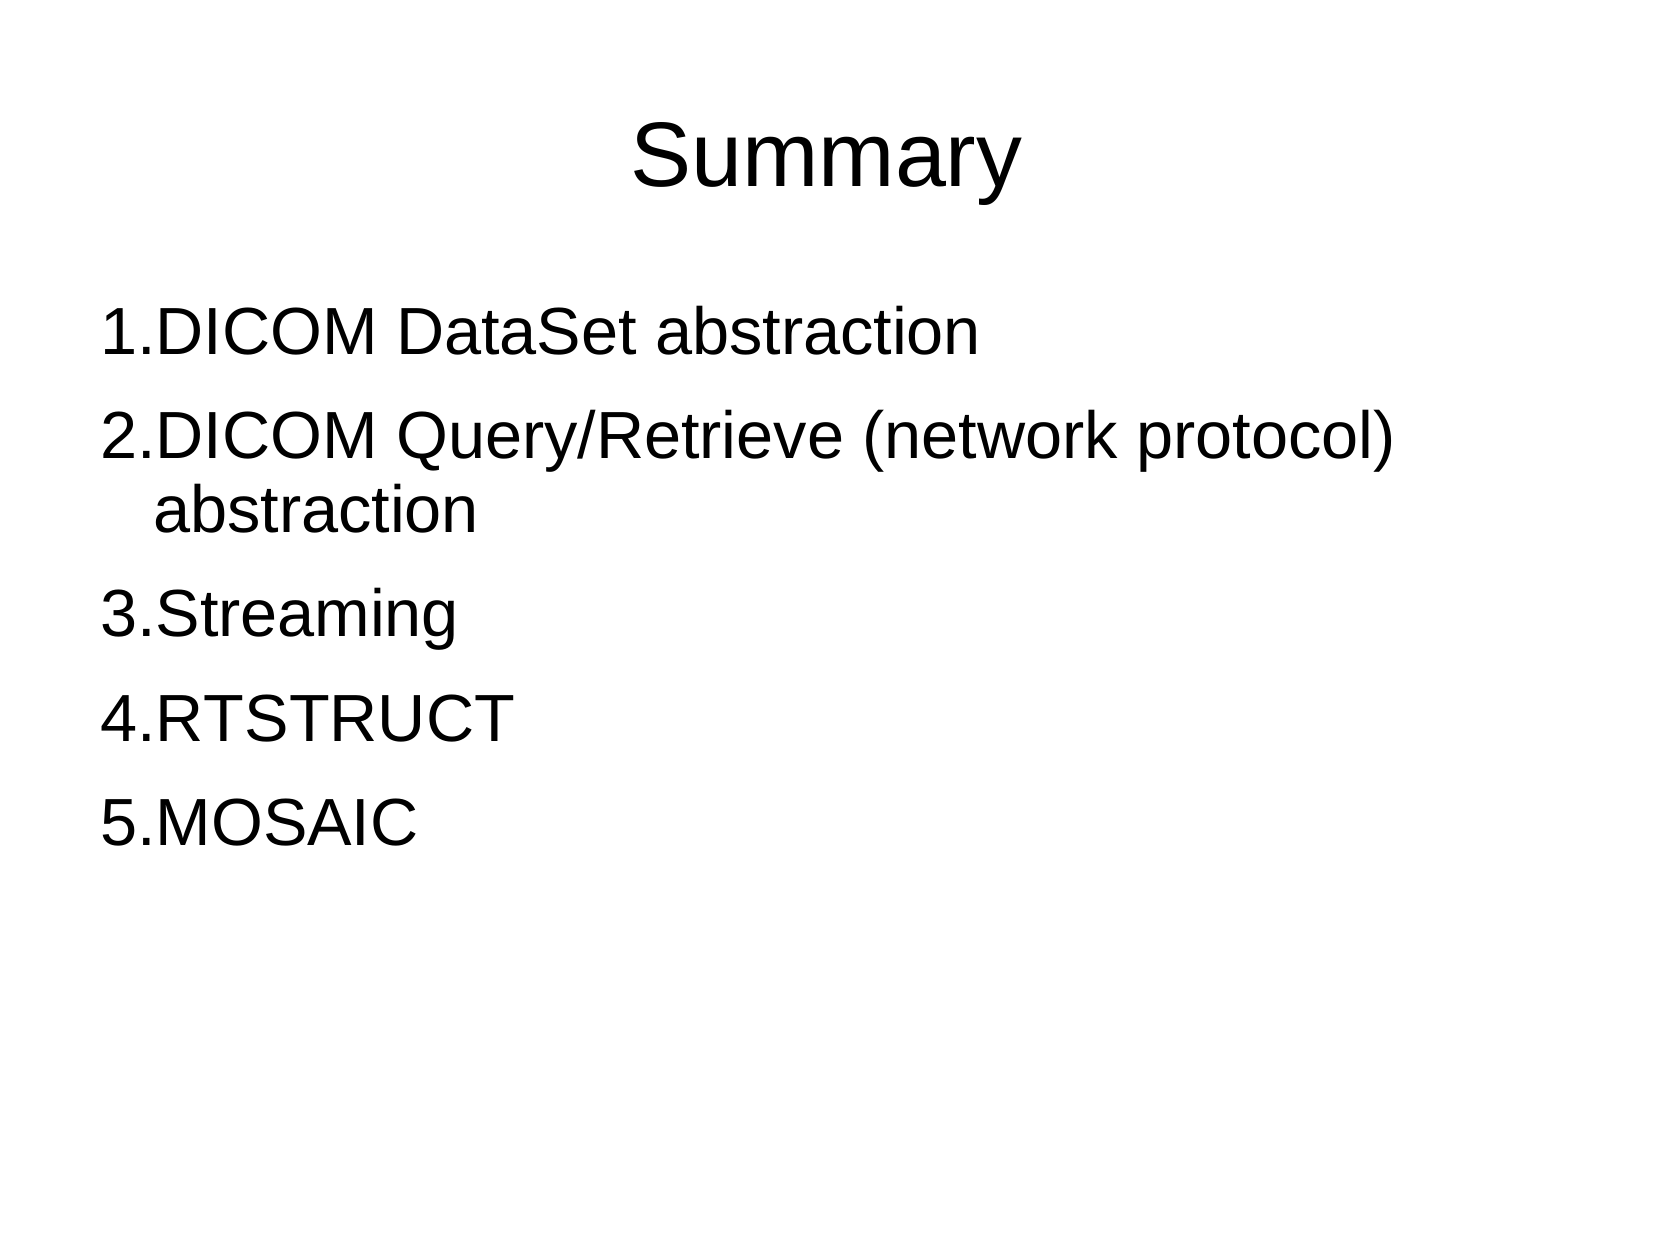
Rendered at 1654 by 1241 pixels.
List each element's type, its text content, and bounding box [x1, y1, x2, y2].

list DICOM DataSet abstraction DICOM Query/Retrieve (network protocol) abstraction Streaming RTSTRUCT MOSAIC [82, 290, 1571, 1109]
title Summary [82, 49, 1571, 257]
